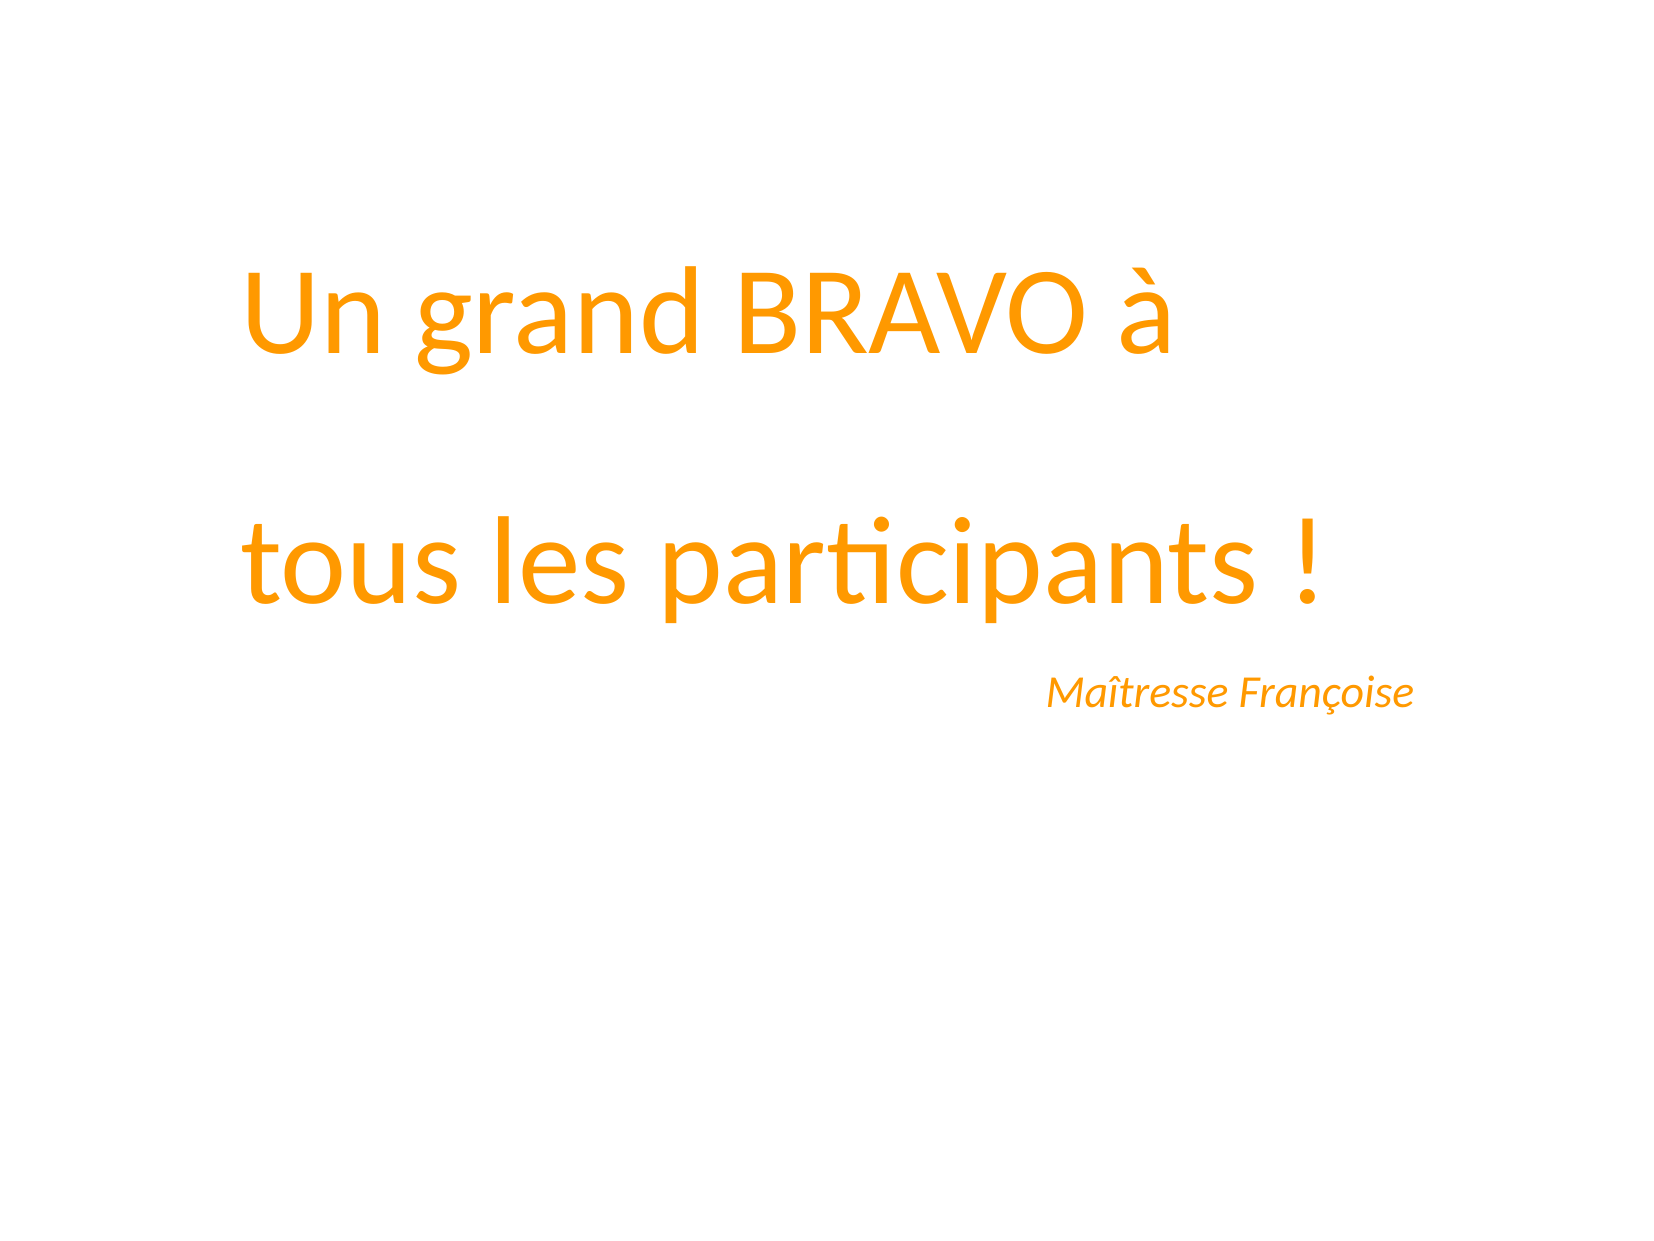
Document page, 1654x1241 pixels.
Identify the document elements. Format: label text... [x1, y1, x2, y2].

text_box Un grand BRAVO à tous les participants ! Maîtresse Françoise [225, 252, 1430, 863]
